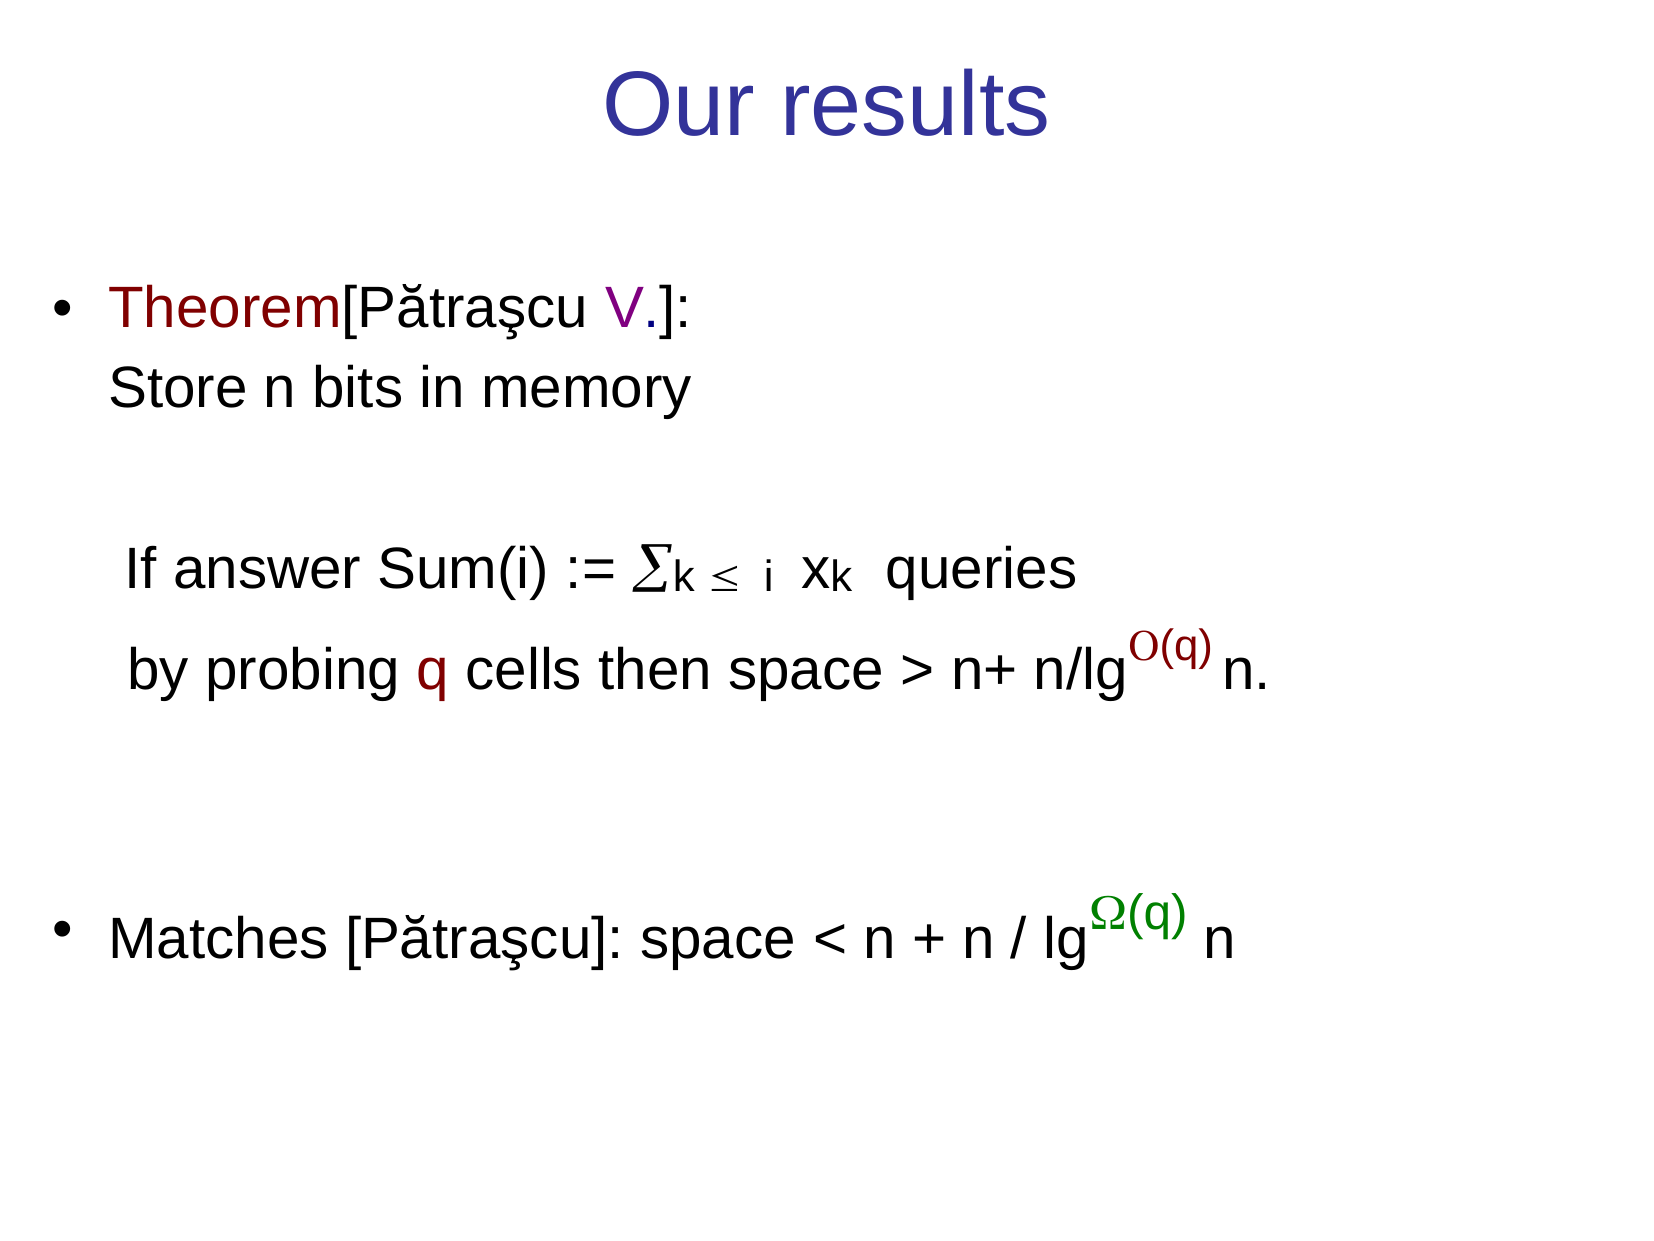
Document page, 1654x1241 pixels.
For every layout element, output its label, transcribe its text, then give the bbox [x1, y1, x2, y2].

title Our results [124, 0, 1530, 208]
list Theorem[Pătraşcu V.]: Store n bits in memory If answer Sum(i) := k  i xk queries by probing q cells then space > n+ n/lgO(q) n. Matches [Pătraşcu]: space < n + n / lg(q) n [37, 187, 1654, 1225]
